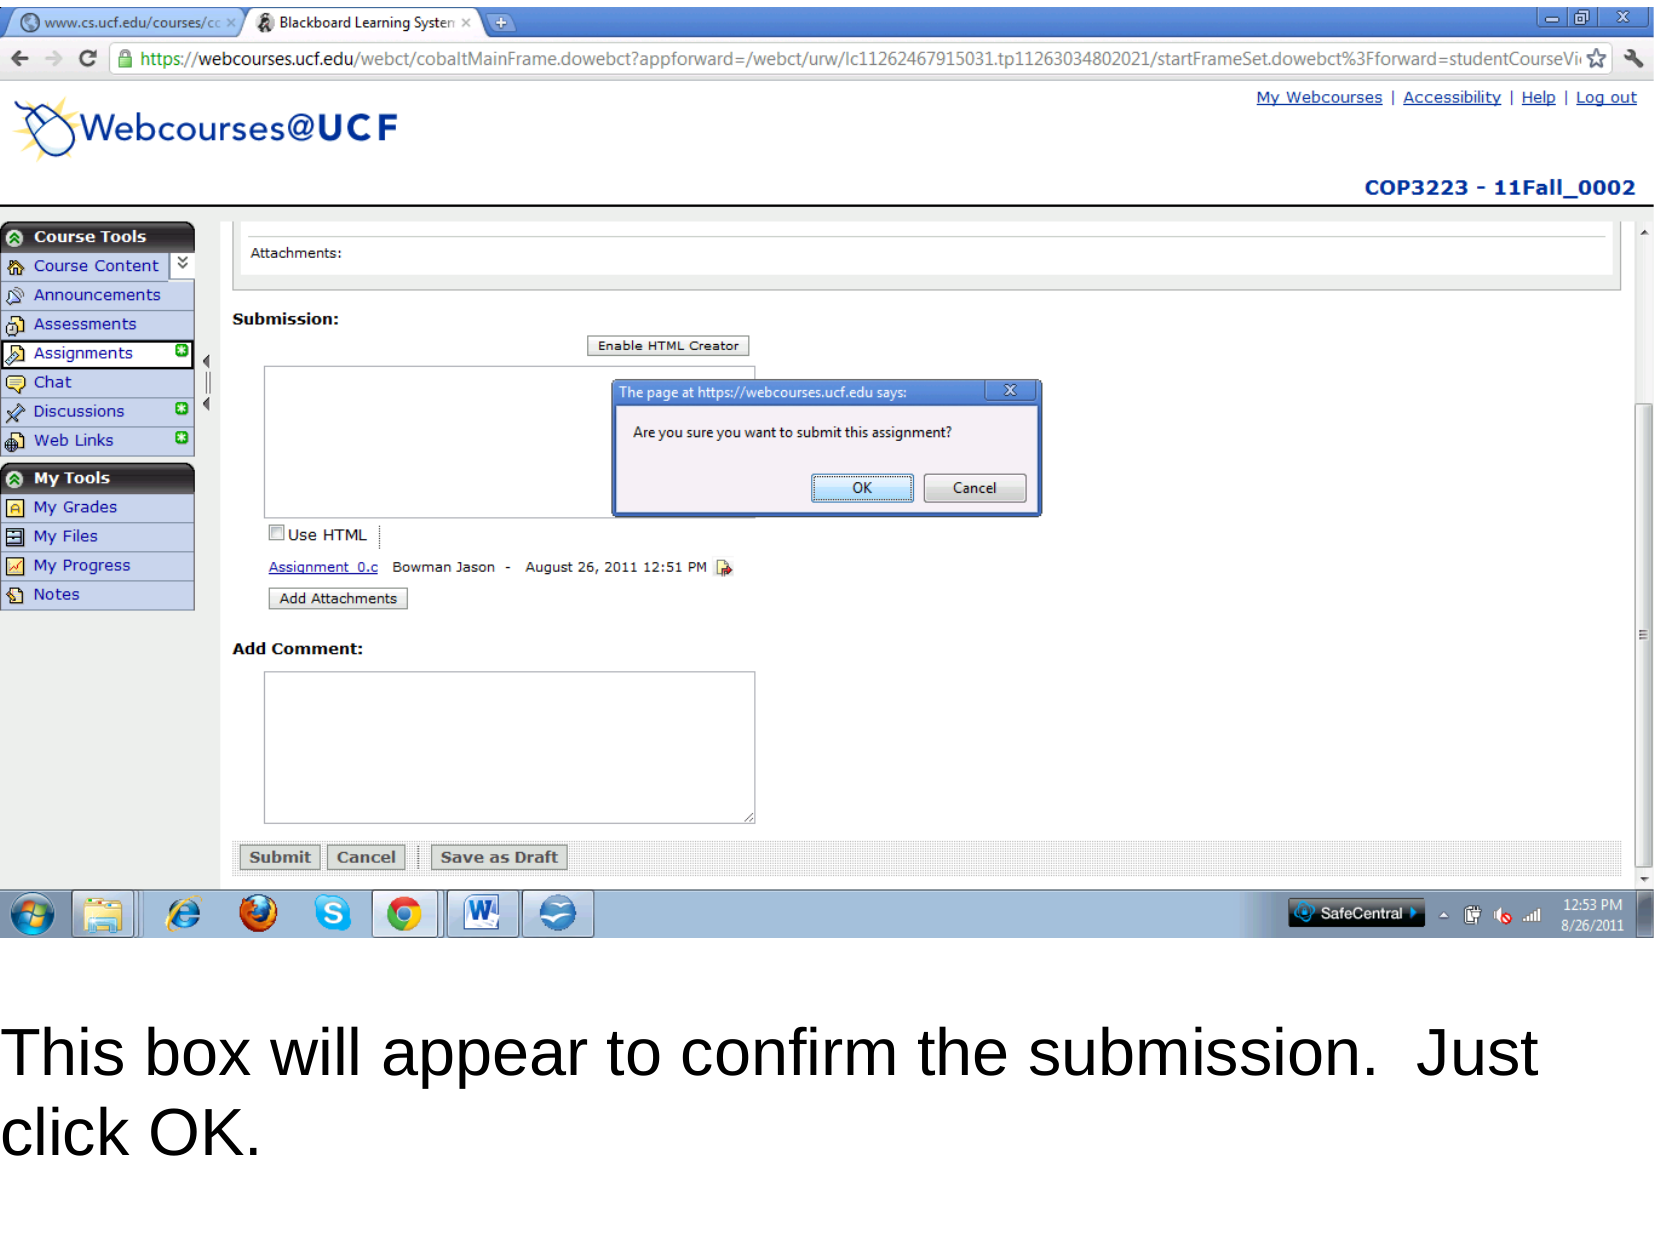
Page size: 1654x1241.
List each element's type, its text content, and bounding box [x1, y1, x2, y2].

text_box This box will appear to confirm the submission. Just click OK. [0, 937, 1651, 1241]
picture [0, 7, 1654, 938]
